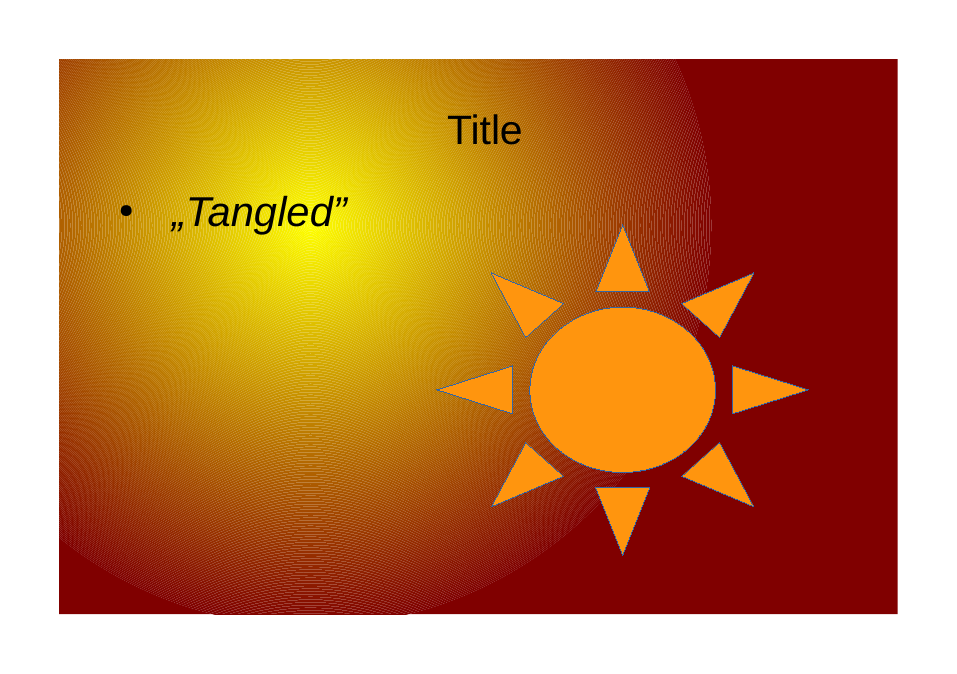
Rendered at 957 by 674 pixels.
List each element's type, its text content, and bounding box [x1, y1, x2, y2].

text_box [681, 442, 754, 507]
text_box [491, 442, 564, 507]
text_box [681, 272, 754, 338]
text_box [595, 224, 650, 292]
text_box [529, 307, 716, 473]
text_box [436, 365, 513, 414]
list „Tangled” [100, 188, 856, 511]
text_box [732, 365, 809, 414]
text_box [491, 272, 564, 338]
title Title [107, 84, 863, 178]
text_box [595, 487, 650, 556]
